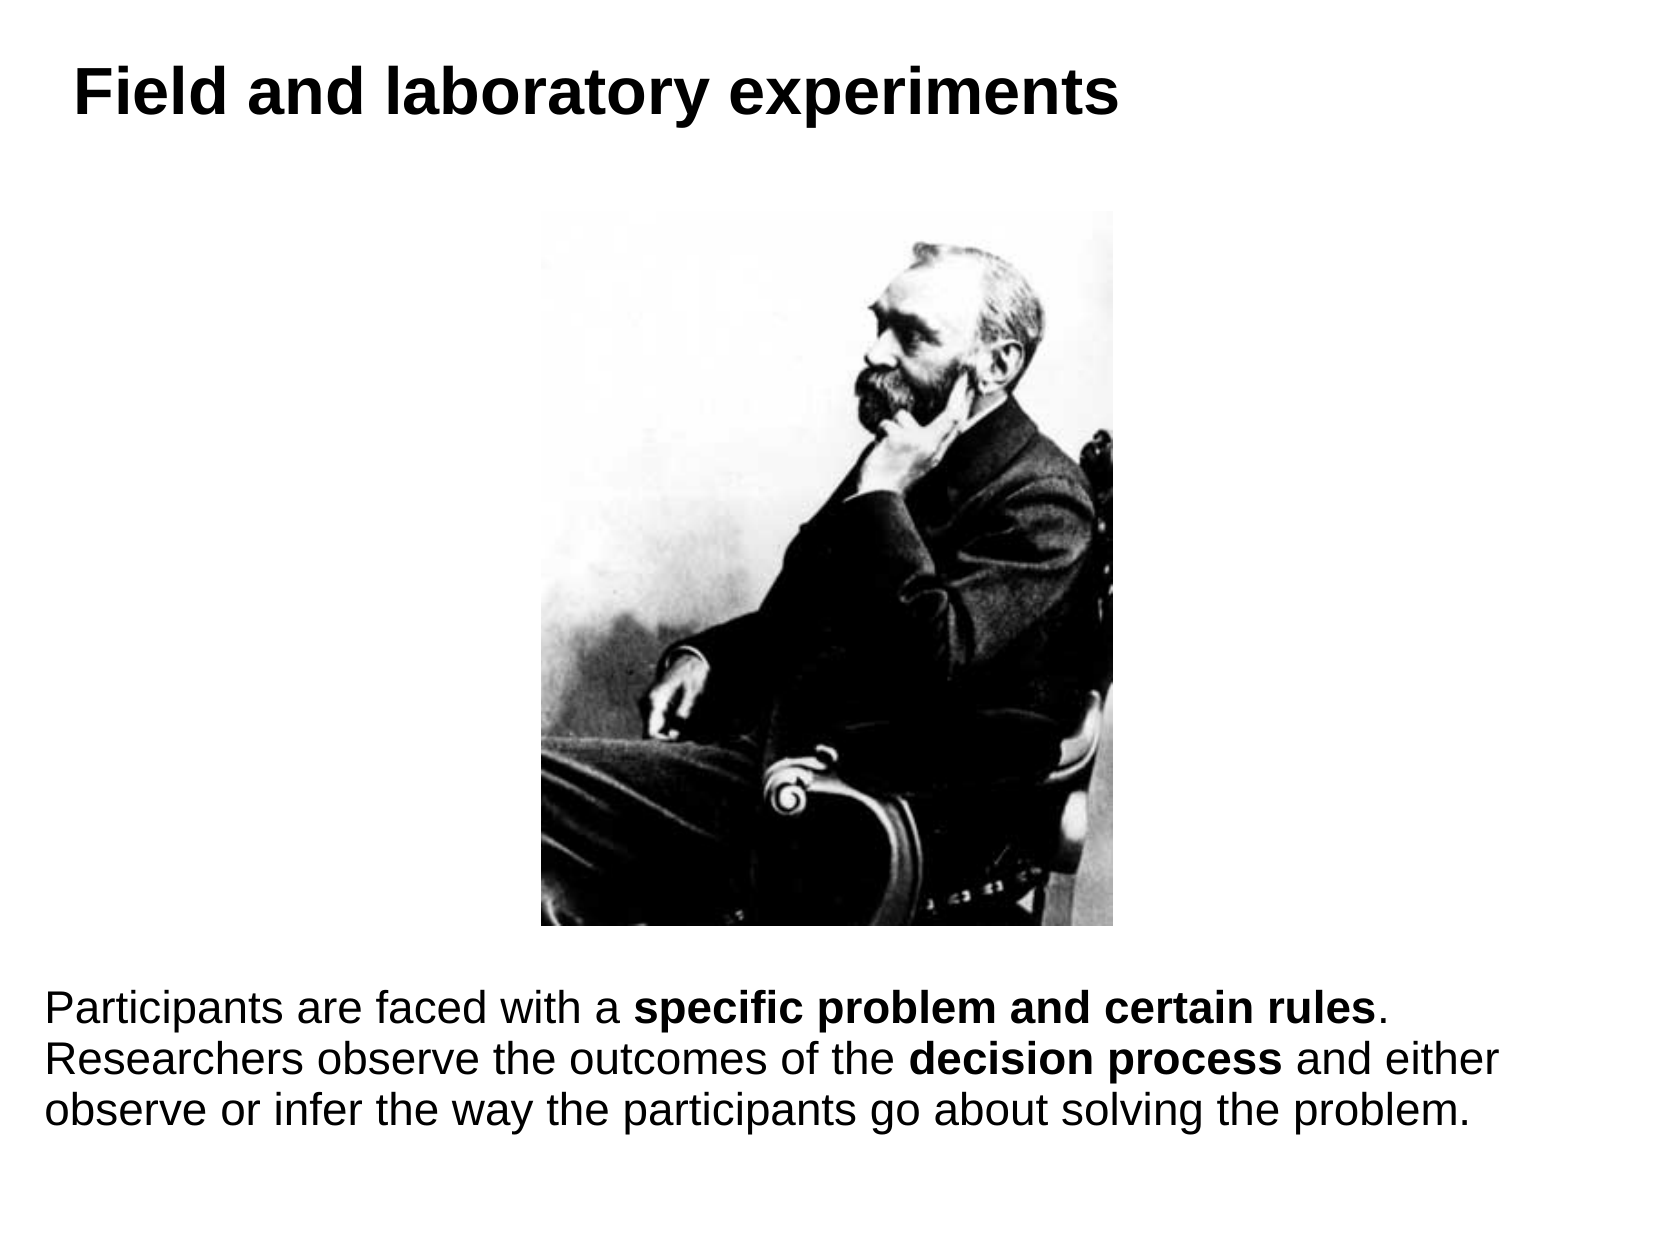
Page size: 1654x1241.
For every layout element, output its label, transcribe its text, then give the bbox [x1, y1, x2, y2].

picture [541, 211, 1113, 926]
text_box Field and laboratory experiments [59, 47, 1625, 163]
text_box Participants are faced with a specific problem and certain rules. Researchers observe the outcomes of the decision process and either observe or infer the way the participants go about solving the problem. [29, 974, 1625, 1203]
